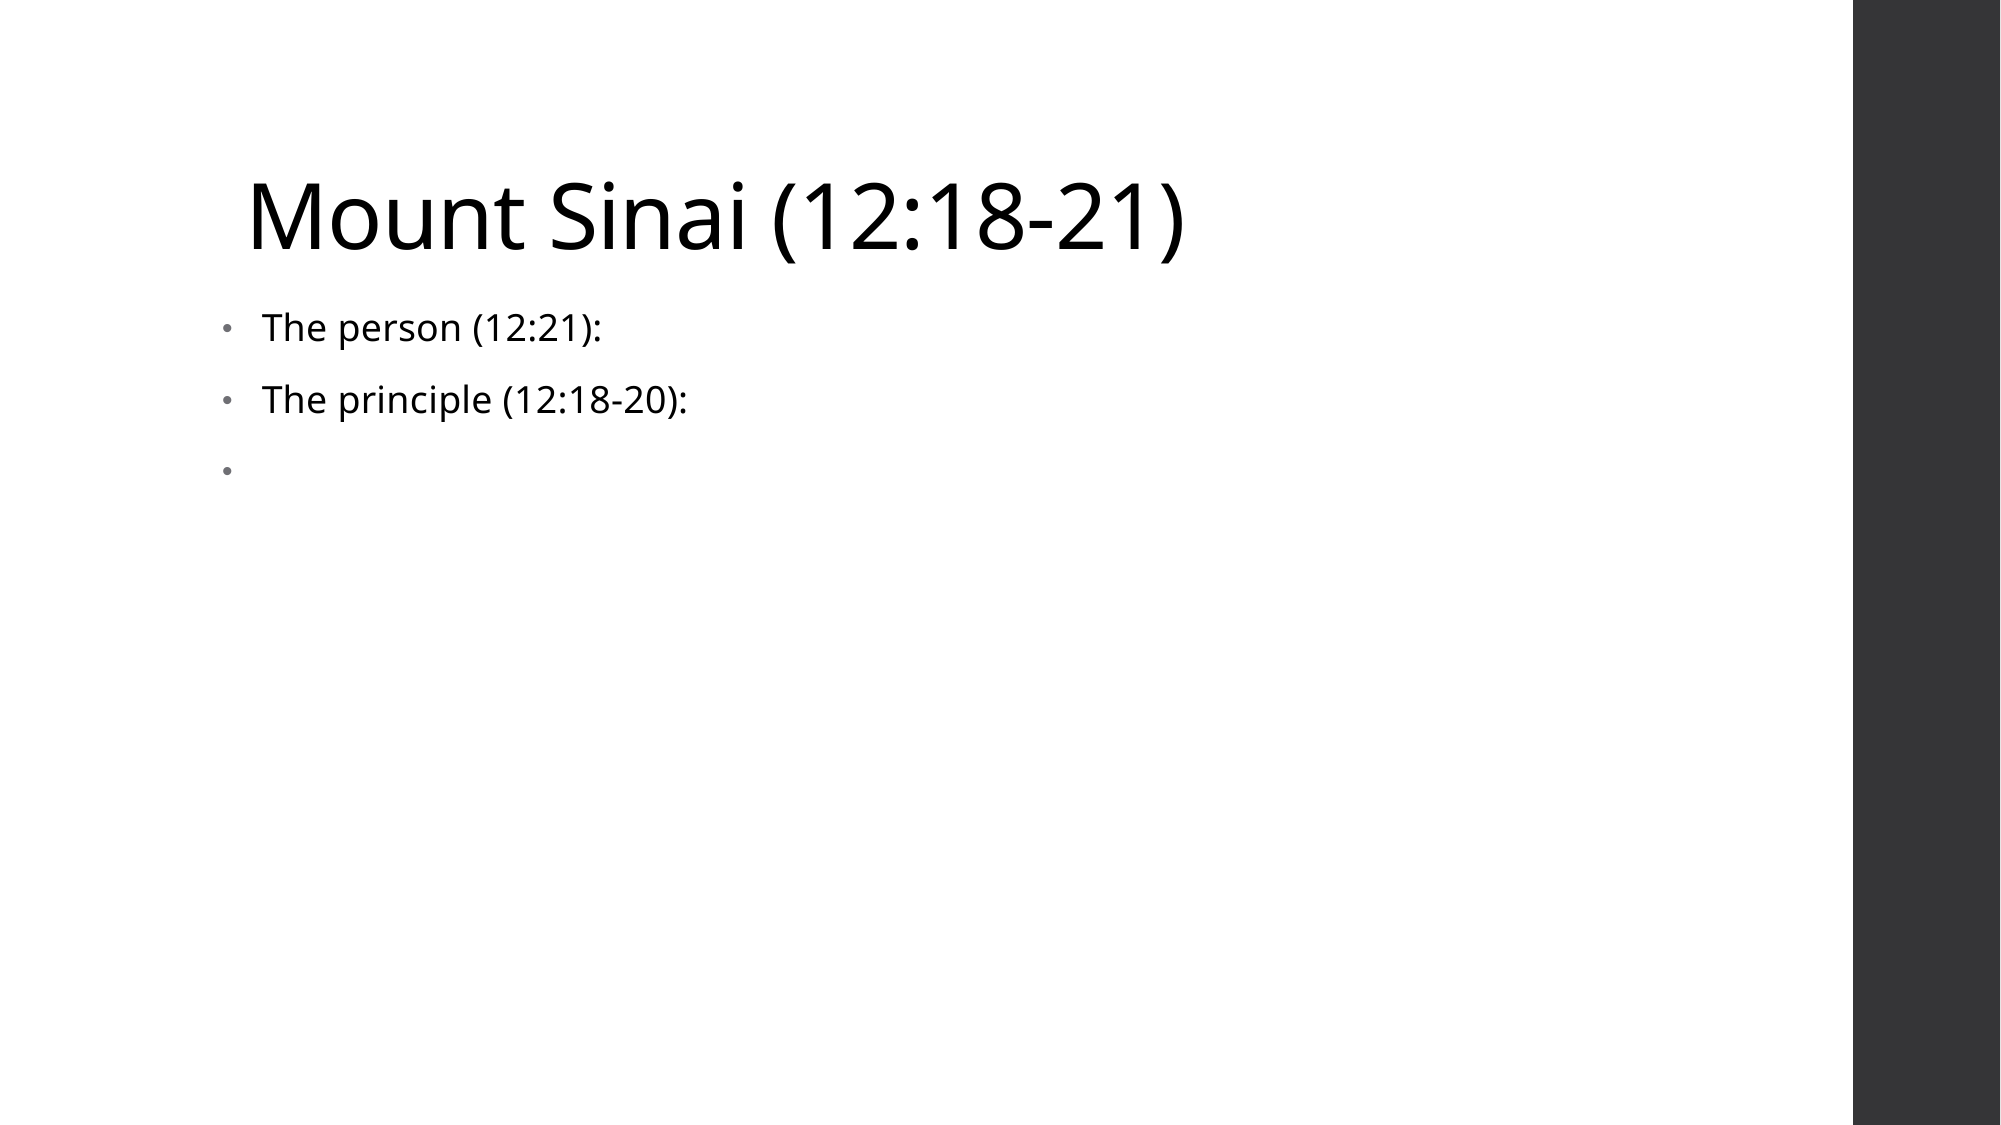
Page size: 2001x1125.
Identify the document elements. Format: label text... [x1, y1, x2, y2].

title Mount Sinai (12:18-21) [206, 60, 1797, 278]
list The person (12:21): The principle (12:18-20): [206, 299, 1617, 1014]
